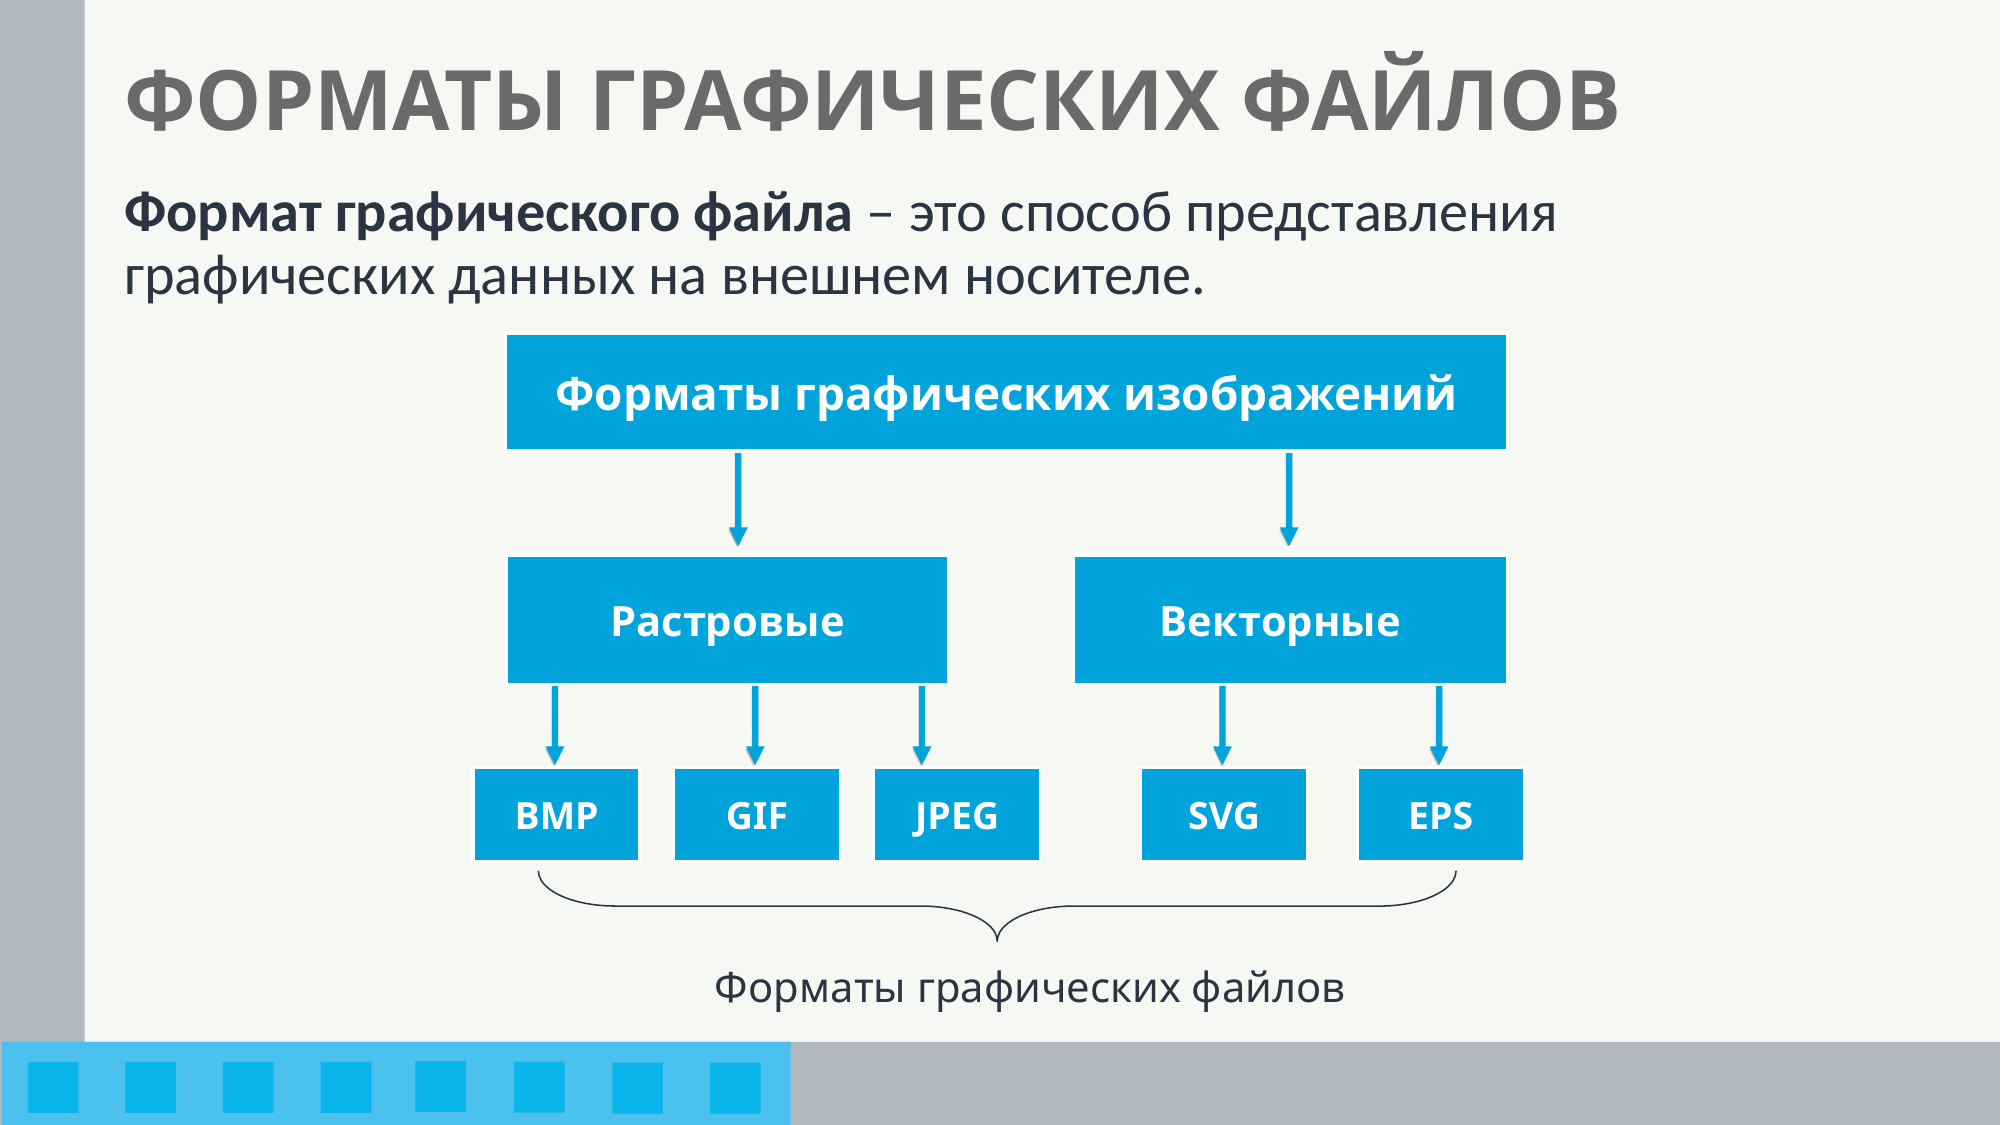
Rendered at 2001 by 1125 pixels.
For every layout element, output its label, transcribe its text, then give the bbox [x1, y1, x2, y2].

text_box GIF [673, 767, 841, 862]
text_box Векторные [1073, 554, 1508, 685]
text_box Форматы графических изображений [505, 333, 1508, 452]
text_box EPS [1357, 767, 1525, 862]
text_box BMP [472, 767, 640, 862]
text_box Растровые [506, 554, 949, 685]
list Формат графического файла – это способ представления графических данных на внешнем носителе. [109, 173, 1891, 326]
text_box JPEG [873, 767, 1041, 862]
text_box SVG [1140, 767, 1308, 862]
title ФОРМАТЫ ГРАФИЧЕСКИХ ФАЙЛОВ [109, 0, 1891, 173]
text_box Форматы графических файлов [554, 963, 1506, 1019]
